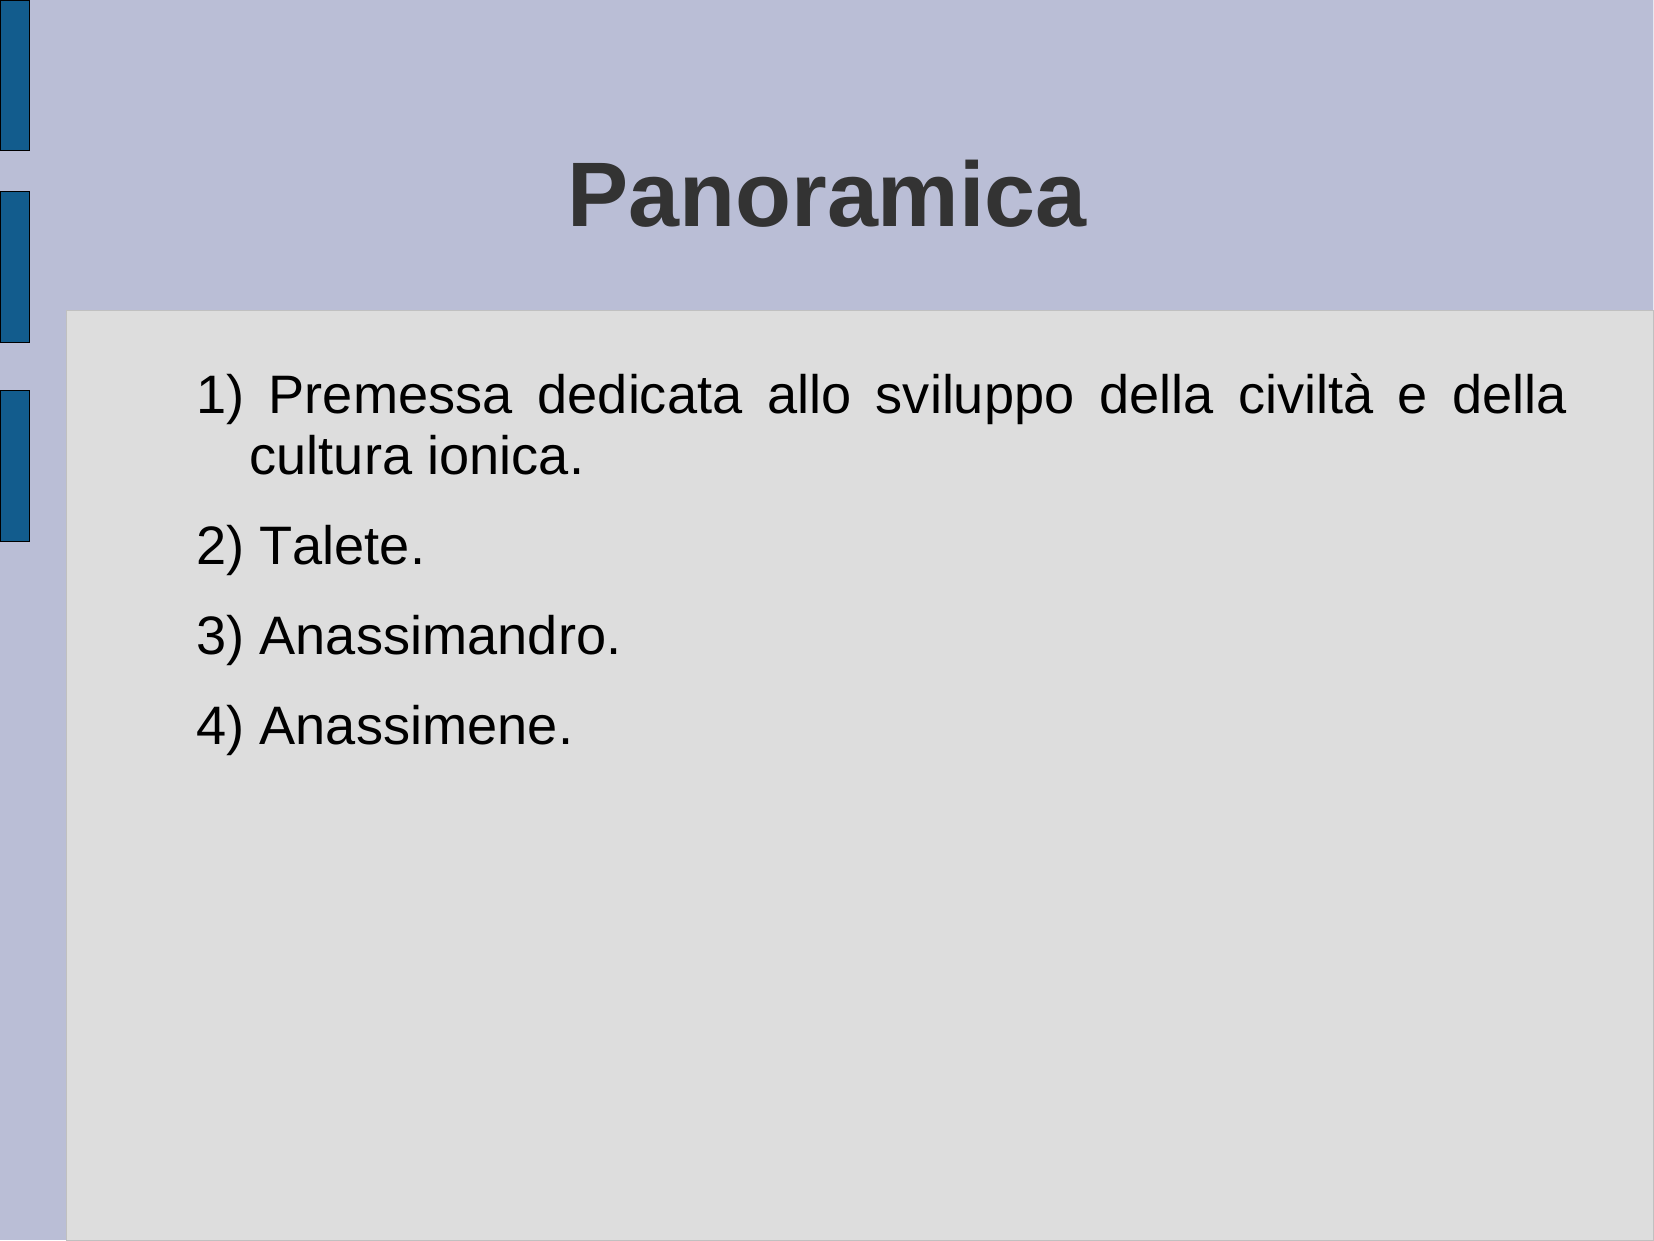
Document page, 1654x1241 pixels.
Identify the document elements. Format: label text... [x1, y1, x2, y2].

list 1) Premessa dedicata allo sviluppo della civiltà e della cultura ionica. 2) Talete. 3) Anassimandro. 4) Anassimene. [178, 364, 1570, 1147]
title Panoramica [121, 91, 1534, 299]
